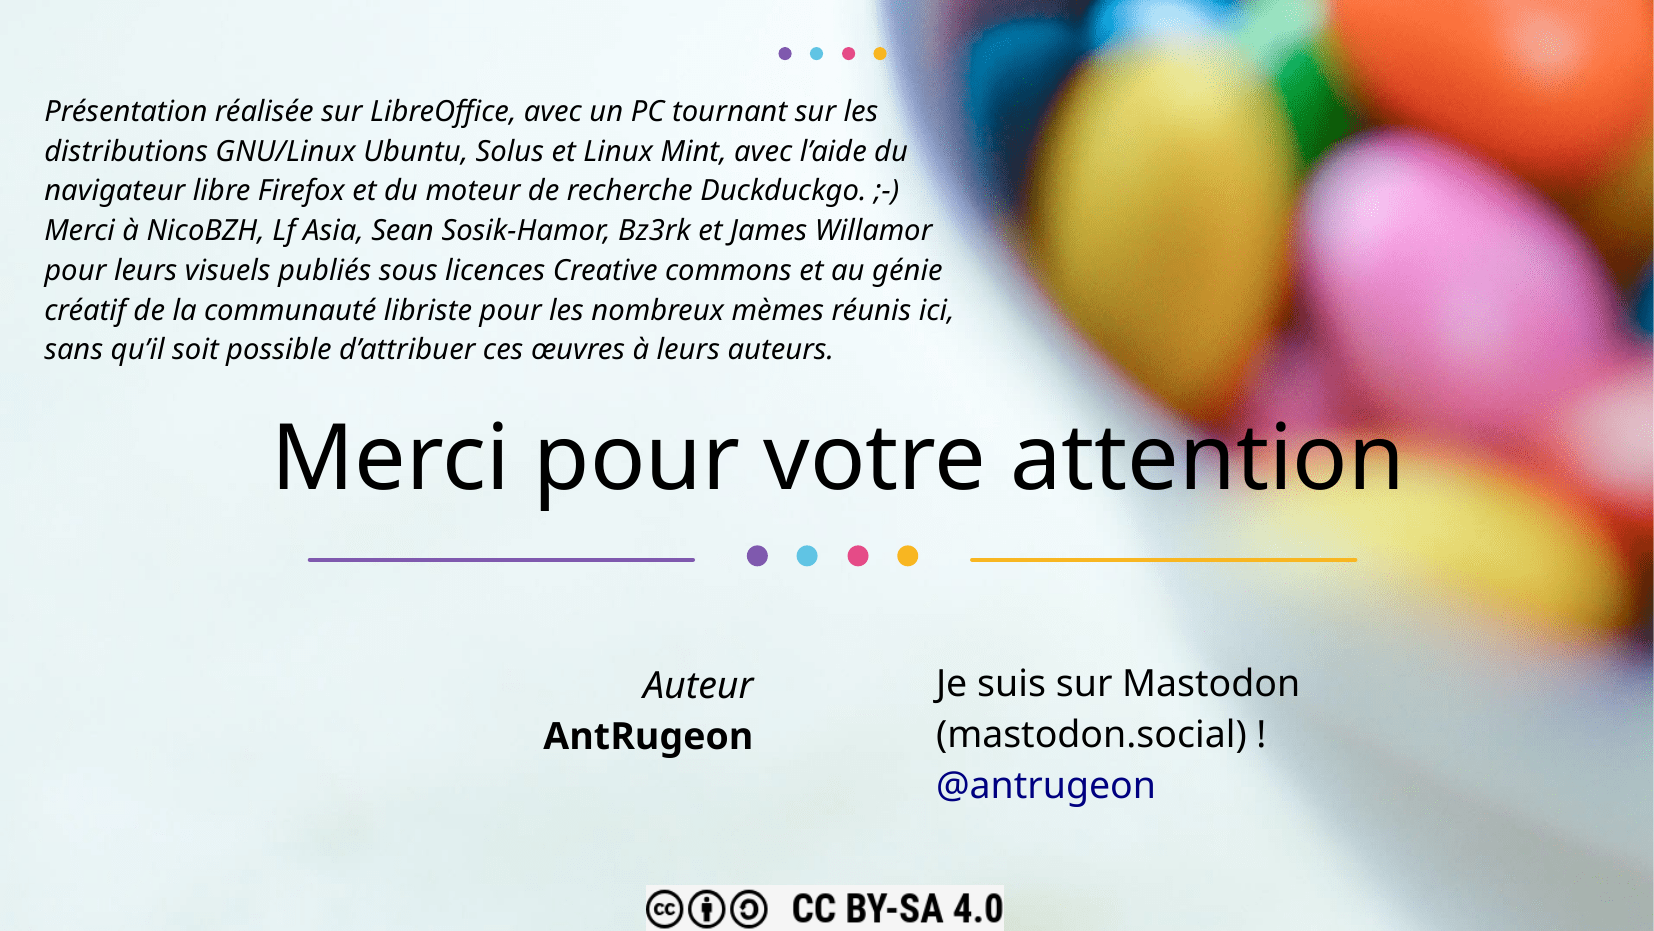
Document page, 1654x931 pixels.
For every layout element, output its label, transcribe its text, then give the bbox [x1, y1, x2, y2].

text_box Je suis sur Mastodon (mastodon.social) ! @antrugeon [921, 649, 1654, 869]
text_box Auteur AntRugeon [528, 650, 769, 768]
picture [0, 0, 1654, 931]
text_box [778, 47, 792, 61]
title Merci pour votre attention [94, 376, 1583, 532]
text_box [746, 545, 768, 567]
text_box [809, 47, 824, 61]
text_box [847, 545, 869, 567]
text_box [897, 545, 919, 567]
text_box [842, 47, 856, 61]
text_box [873, 47, 887, 61]
text_box Présentation réalisée sur LibreOffice, avec un PC tournant sur les distributions GNU/Linux Ubuntu, Solus et Linux Mint, avec l’aide du navigateur libre Firefox et du moteur de recherche Duckduckgo. ;-) Merci à NicoBZH, Lf Asia, Sean Sosik-Hamor, Bz3rk et James Willamor pour leurs visuels publiés sous licences Creative commons et au génie créatif de la communauté libriste pour les nombreux mèmes réunis ici, sans qu’il soit possible d’attribuer ces œuvres à leurs auteurs. [29, 82, 975, 505]
text_box [796, 545, 818, 567]
